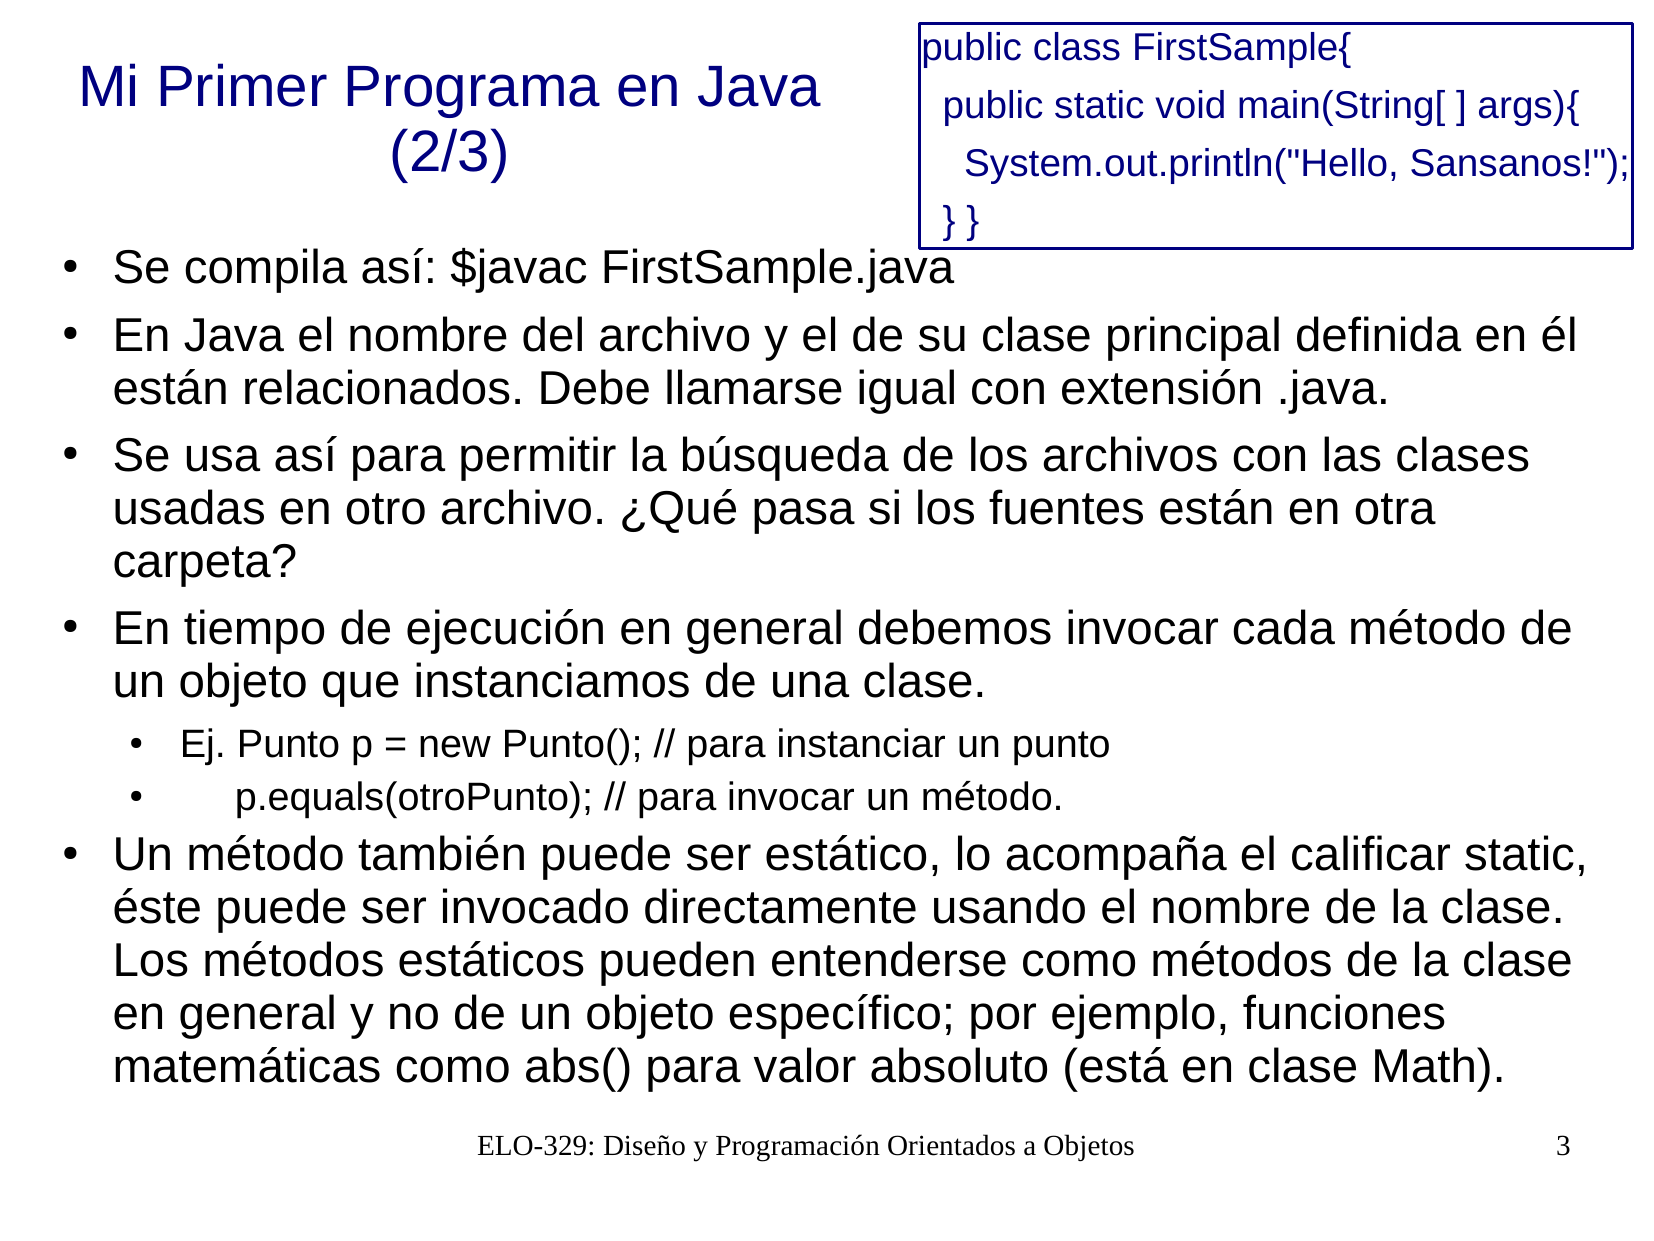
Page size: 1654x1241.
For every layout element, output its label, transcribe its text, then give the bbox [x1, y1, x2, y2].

list public class FirstSample{ public static void main(String[ ] args)‏{ System.out.println("Hello, Sansanos!"); } } [919, 23, 1633, 249]
title Mi Primer Programa en Java (2/3) [37, 45, 863, 192]
list Se compila así: $javac FirstSample.java En Java el nombre del archivo y el de su clase principal definida en él están relacionados. Debe llamarse igual con extensión .java. Se usa así para permitir la búsqueda de los archivos con las clases usadas en otro archivo. ¿Qué pasa si los fuentes están en otra carpeta? En tiempo de ejecución en general debemos invocar cada método de un objeto que instanciamos de una clase. Ej. Punto p = new Punto(); // para instanciar un punto p.equals(otroPunto); // para invocar un método. Un método también puede ser estático, lo acompaña el calificar static, éste puede ser invocado directamente usando el nombre de la clase. Los métodos estáticos pueden entenderse como métodos de la clase en general y no de un objeto específico; por ejemplo, funciones matemáticas como abs() para valor absoluto (está en clase Math). [45, 240, 1613, 1141]
